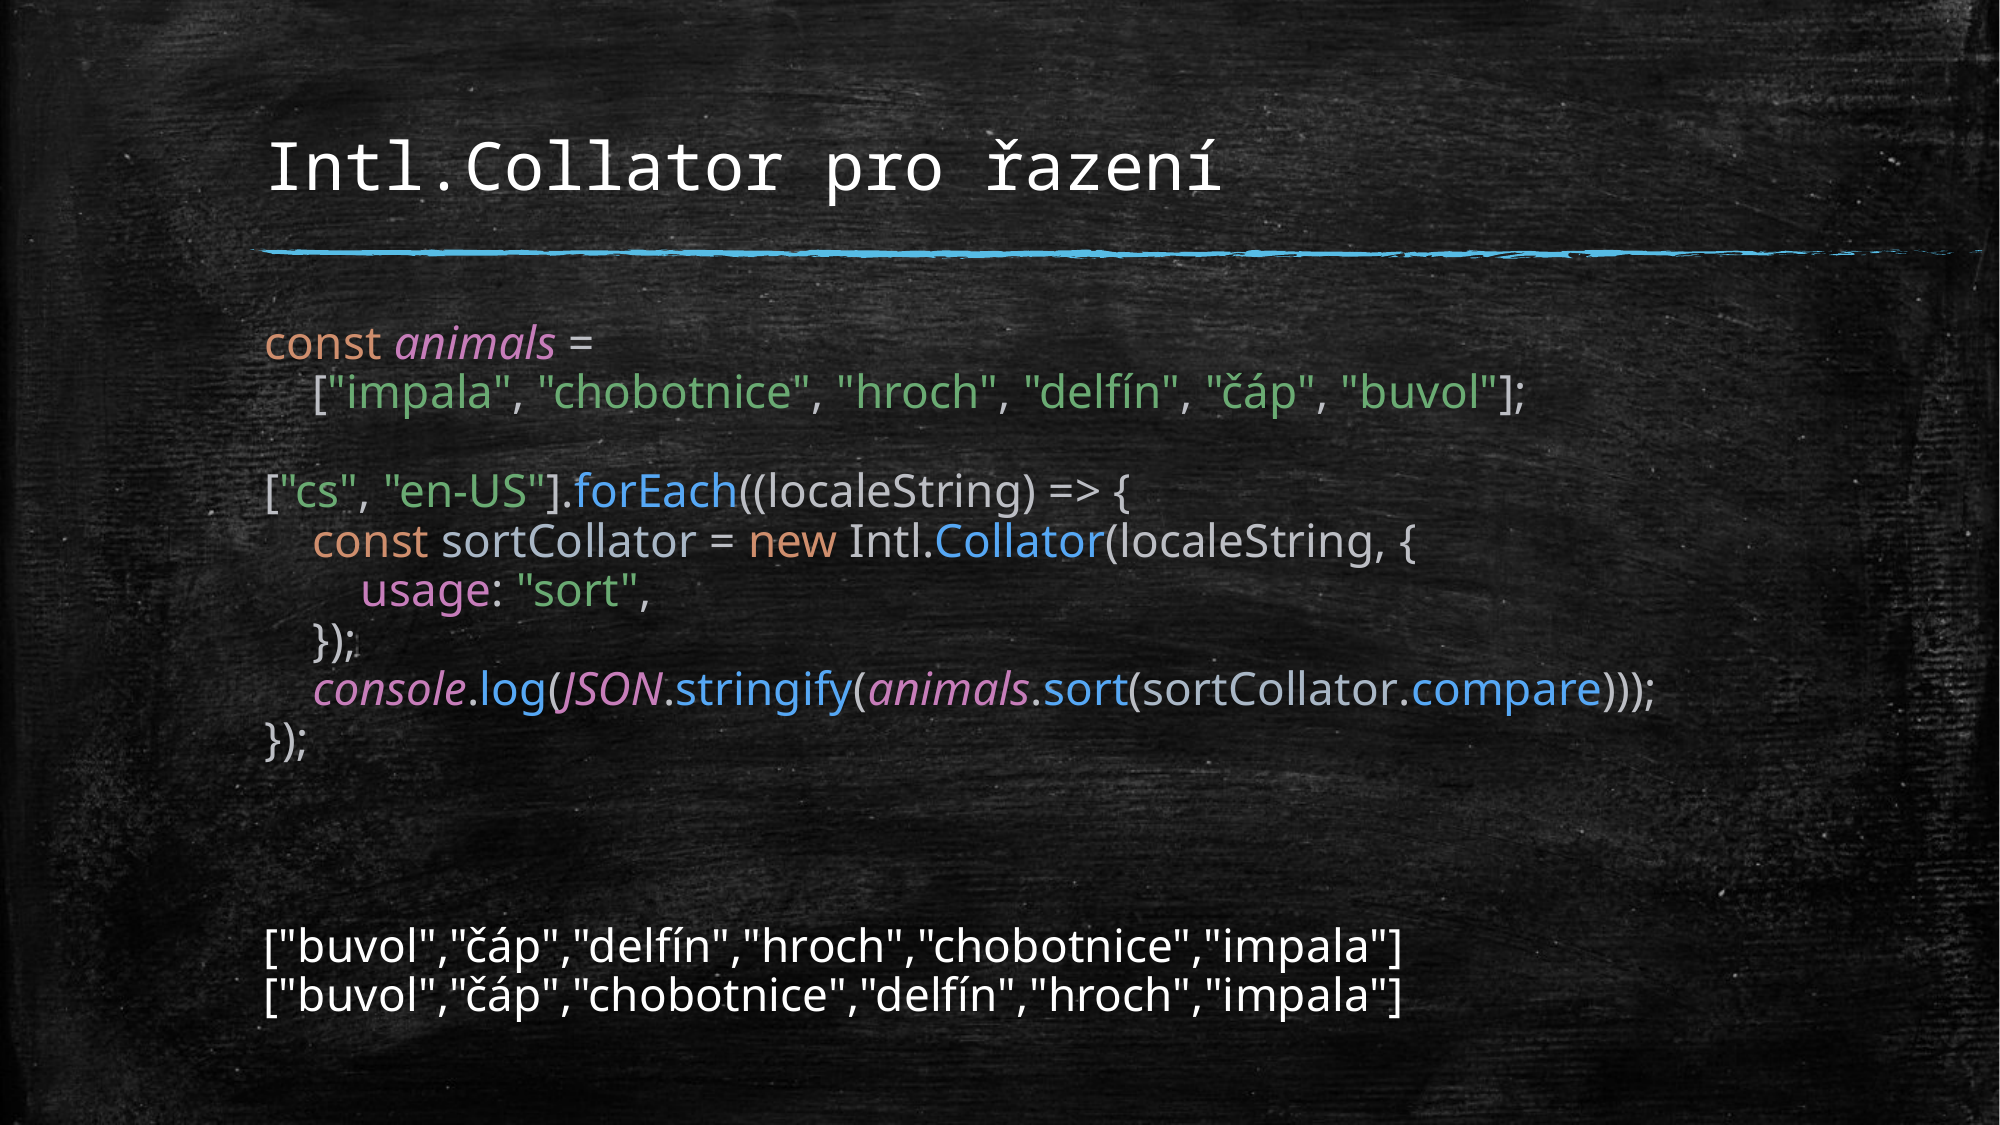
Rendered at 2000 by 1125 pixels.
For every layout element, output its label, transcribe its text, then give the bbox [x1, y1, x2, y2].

list ["buvol","čáp","delfín","hroch","chobotnice","impala"] ["buvol","čáp","chobotnice","delfín","hroch","impala"] [248, 915, 1749, 1066]
list const animals = ["impala", "chobotnice", "hroch", "delfín", "čáp", "buvol"]; ["cs", "en-US"].forEach((localeString) => { const sortCollator = new Intl.Collator(localeString, { usage: "sort", }); console.log(JSON.stringify(animals.sort(sortCollator.compare))); }); [249, 312, 1750, 913]
picture [0, 0, 2000, 1125]
title Intl.Collator pro řazení [249, 45, 1750, 213]
